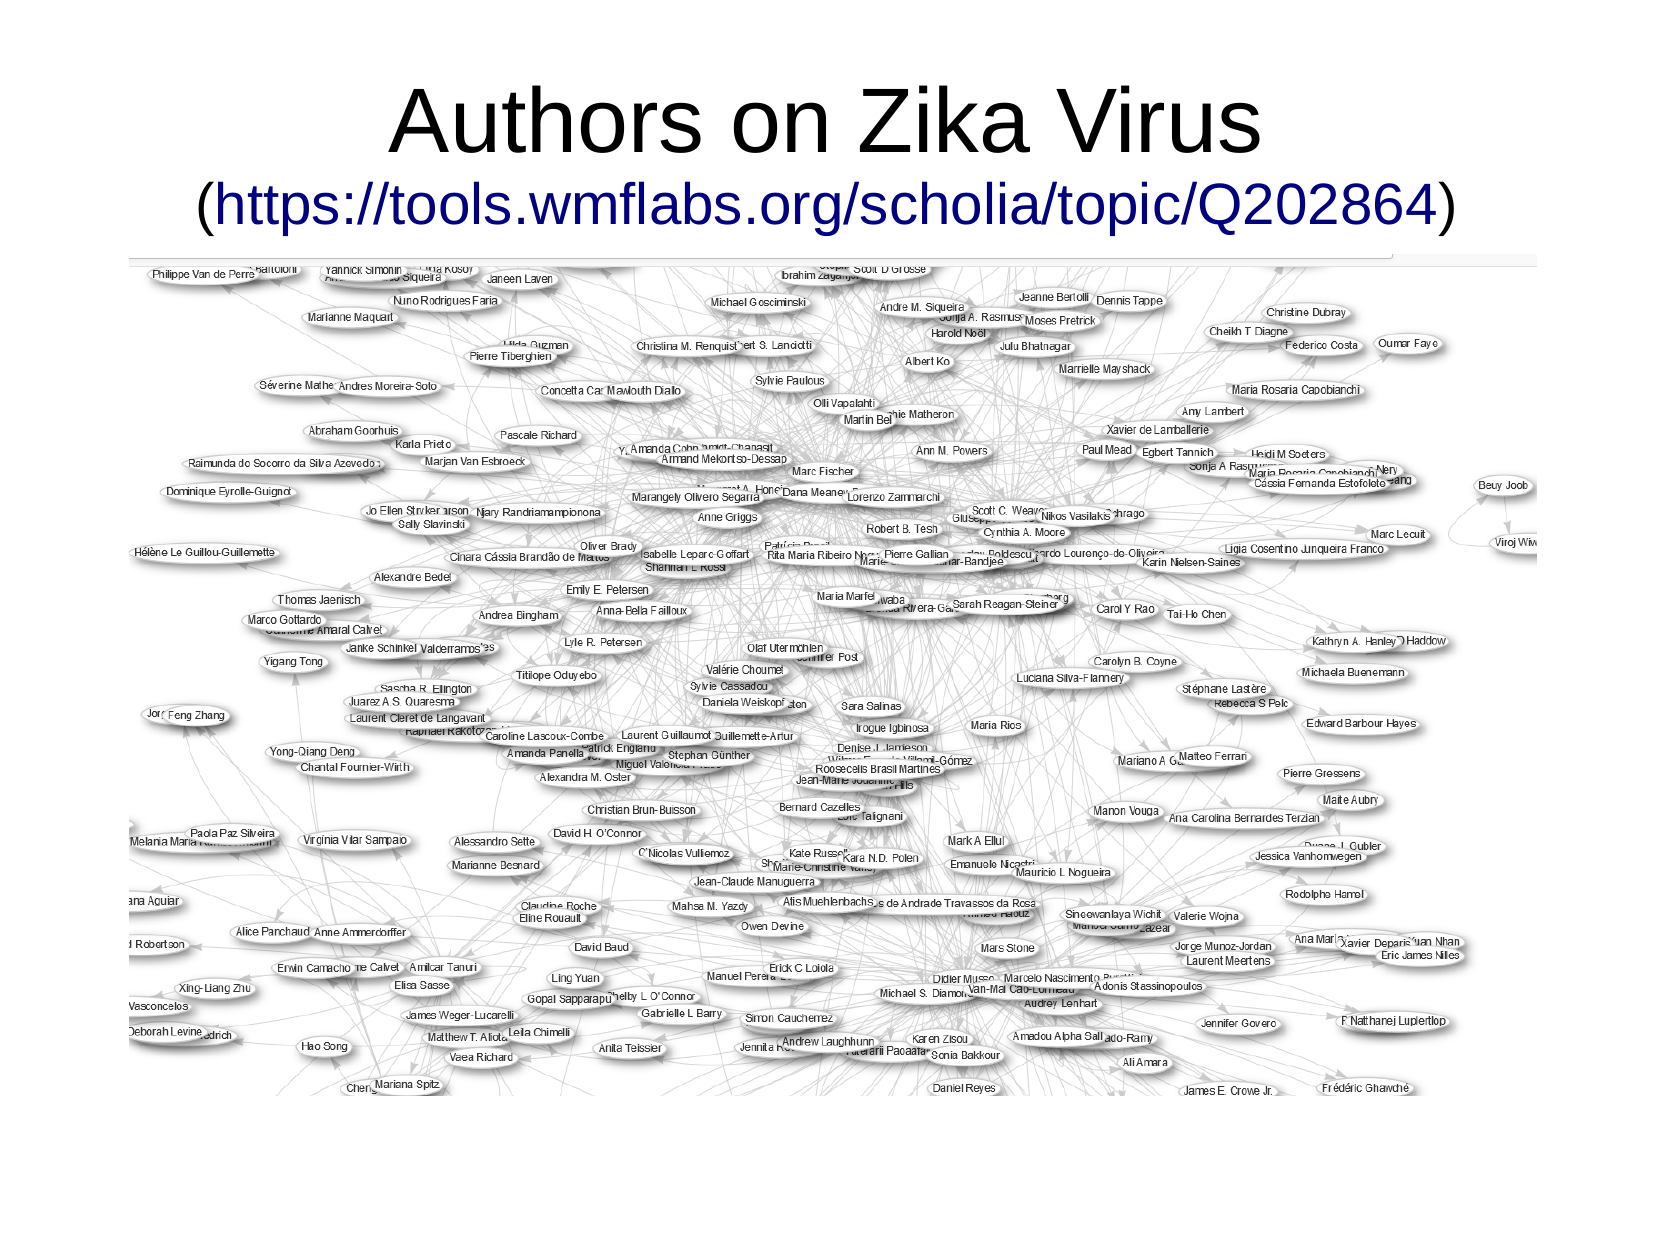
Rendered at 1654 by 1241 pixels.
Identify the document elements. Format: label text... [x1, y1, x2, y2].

title Authors on Zika Virus (https://tools.wmflabs.org/scholia/topic/Q202864) [82, 49, 1571, 257]
picture [129, 254, 1537, 1096]
